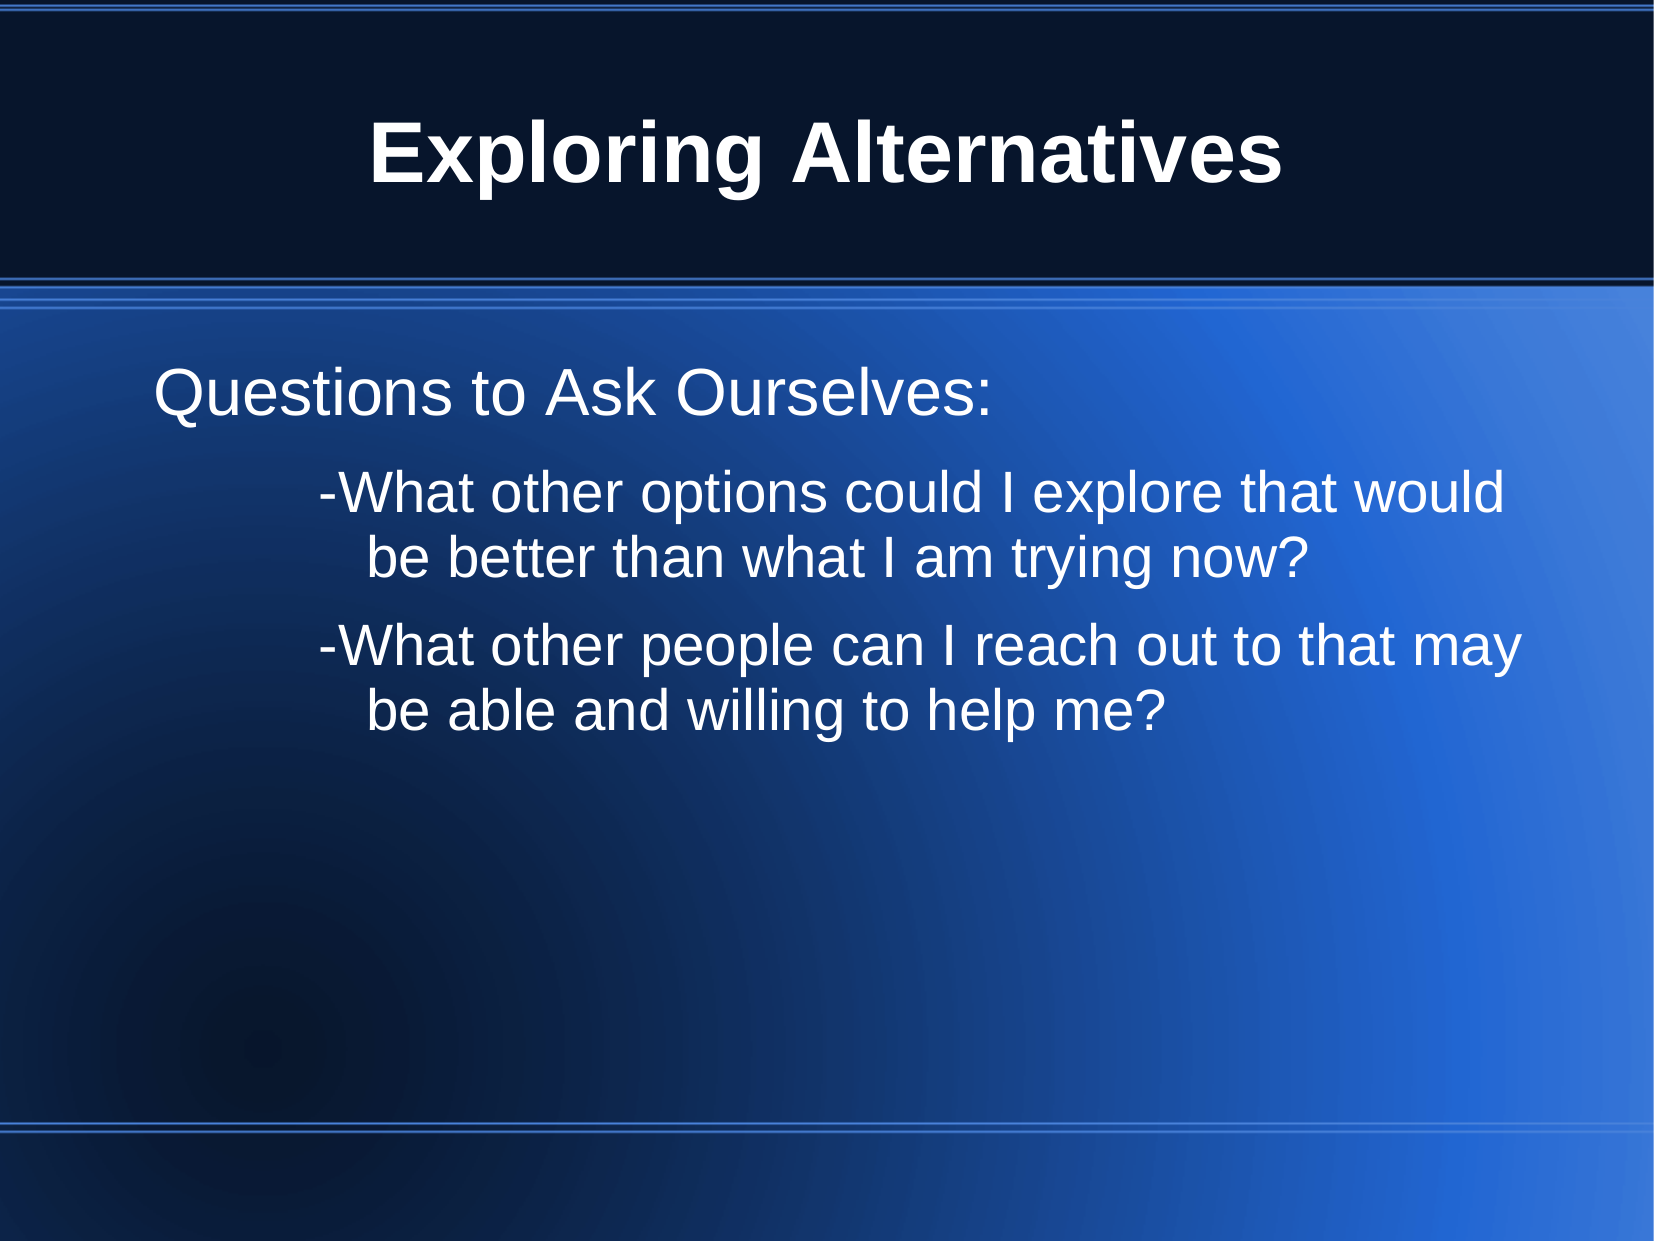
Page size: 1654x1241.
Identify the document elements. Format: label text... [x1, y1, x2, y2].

title Exploring Alternatives [82, 49, 1571, 257]
picture [0, 0, 1654, 1241]
list Questions to Ask Ourselves: -What other options could I explore that would be better than what I am trying now? -What other people can I reach out to that may be able and willing to help me? [82, 355, 1571, 1058]
